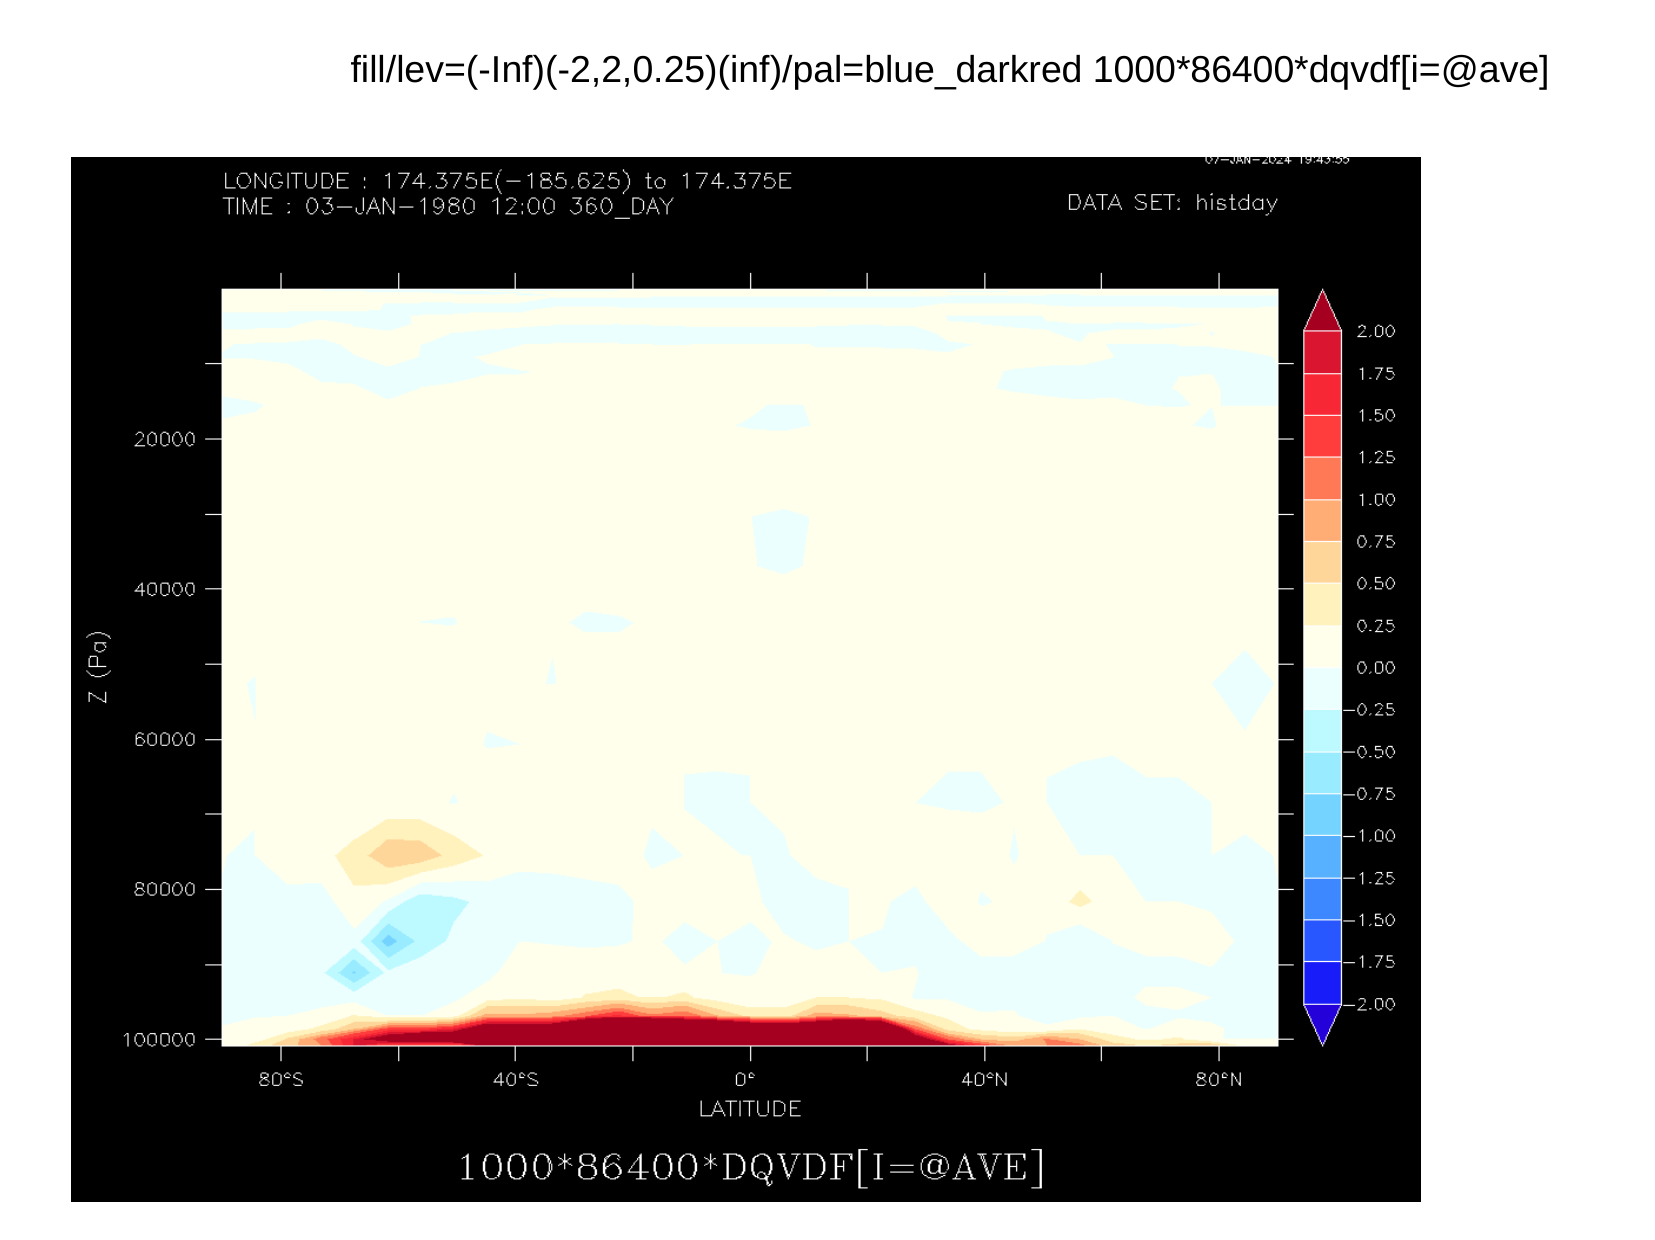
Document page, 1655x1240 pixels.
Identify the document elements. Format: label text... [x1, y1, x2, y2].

picture [71, 157, 1421, 1202]
text_box fill/lev=(-Inf)(-2,2,0.25)(inf)/pal=blue_darkred 1000*86400*dqvdf[i=@ave] [335, 40, 1565, 140]
